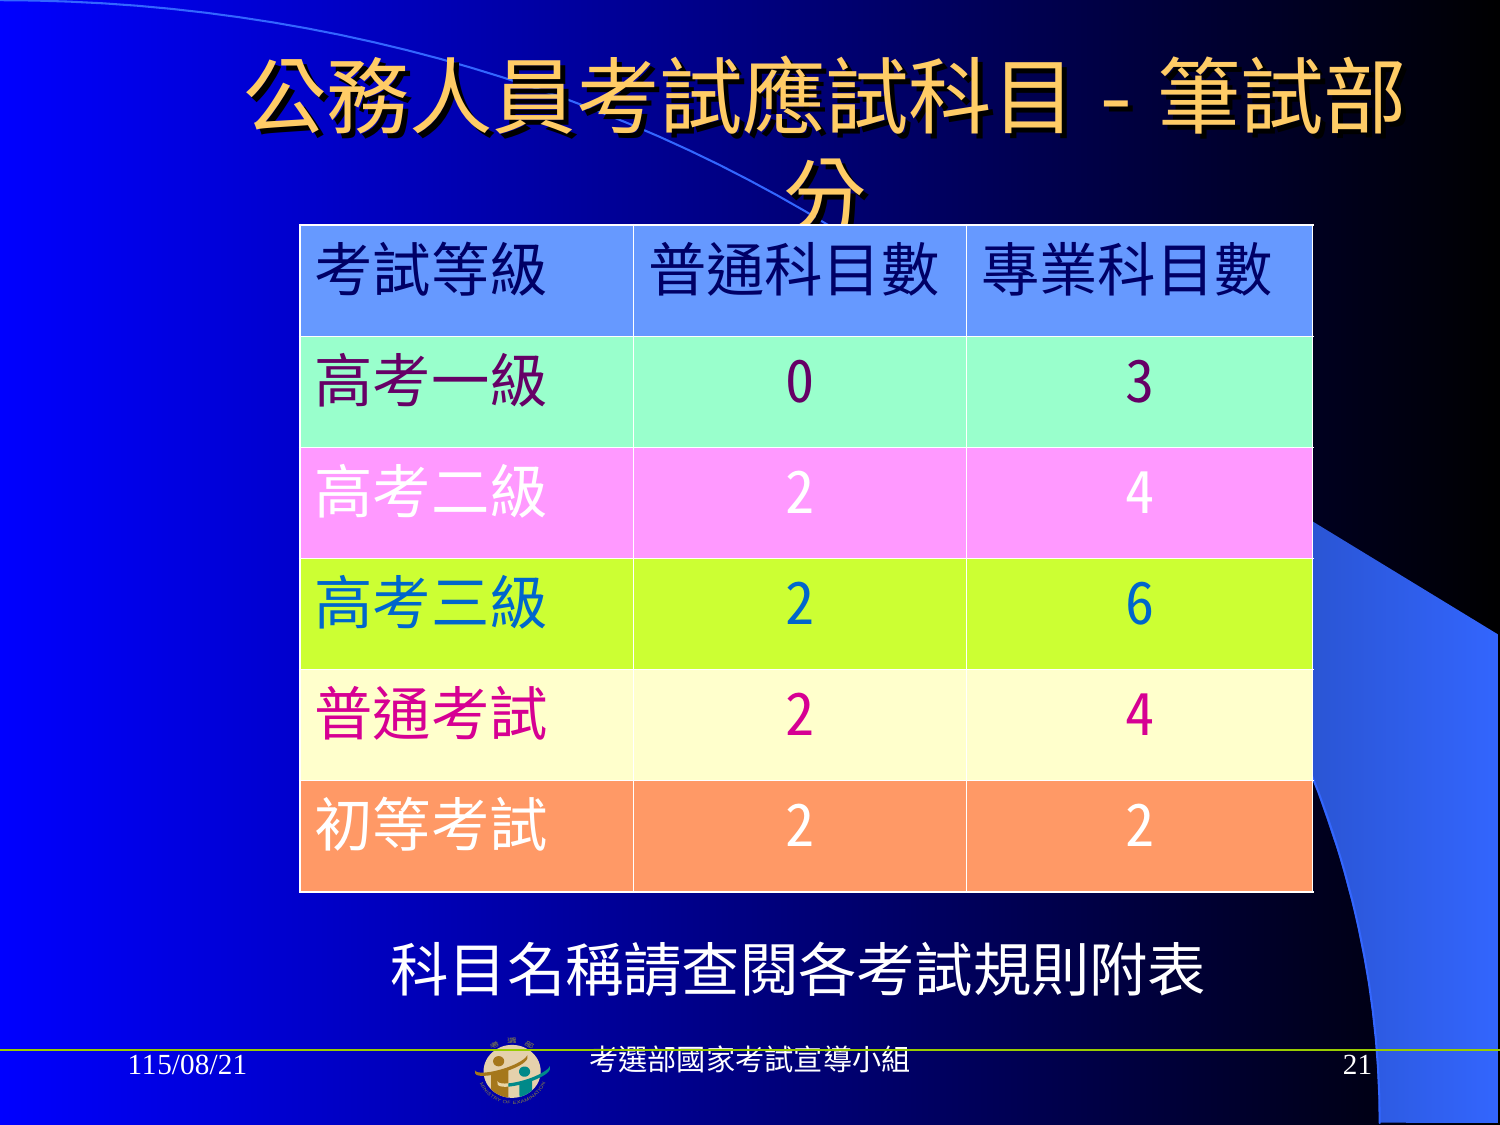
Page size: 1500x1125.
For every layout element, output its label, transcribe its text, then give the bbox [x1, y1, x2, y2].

table_cell 高考一級 [301, 337, 633, 447]
table_cell 3 [967, 337, 1312, 447]
table_cell 高考三級 [301, 559, 633, 669]
table_header 專業科目數 [967, 226, 1312, 336]
table_cell 普通考試 [301, 670, 633, 780]
text_box 科目名稱請查閱各考試規則附表 [375, 924, 1221, 1011]
table_cell 2 [634, 448, 966, 558]
table_cell 高考二級 [301, 448, 633, 558]
table_cell 4 [967, 448, 1312, 558]
table_cell 6 [967, 559, 1312, 669]
table_cell 4 [967, 670, 1312, 780]
table_cell 2 [967, 781, 1312, 891]
title 公務人員考試應試科目-筆試部分 [200, 75, 1450, 213]
table_cell 2 [634, 559, 966, 669]
table_cell 0 [634, 337, 966, 447]
table_cell 初等考試 [301, 781, 633, 891]
table_cell 2 [634, 781, 966, 891]
table_header 普通科目數 [634, 226, 966, 336]
table_cell 2 [634, 670, 966, 780]
table_header 考試等級 [301, 226, 633, 336]
